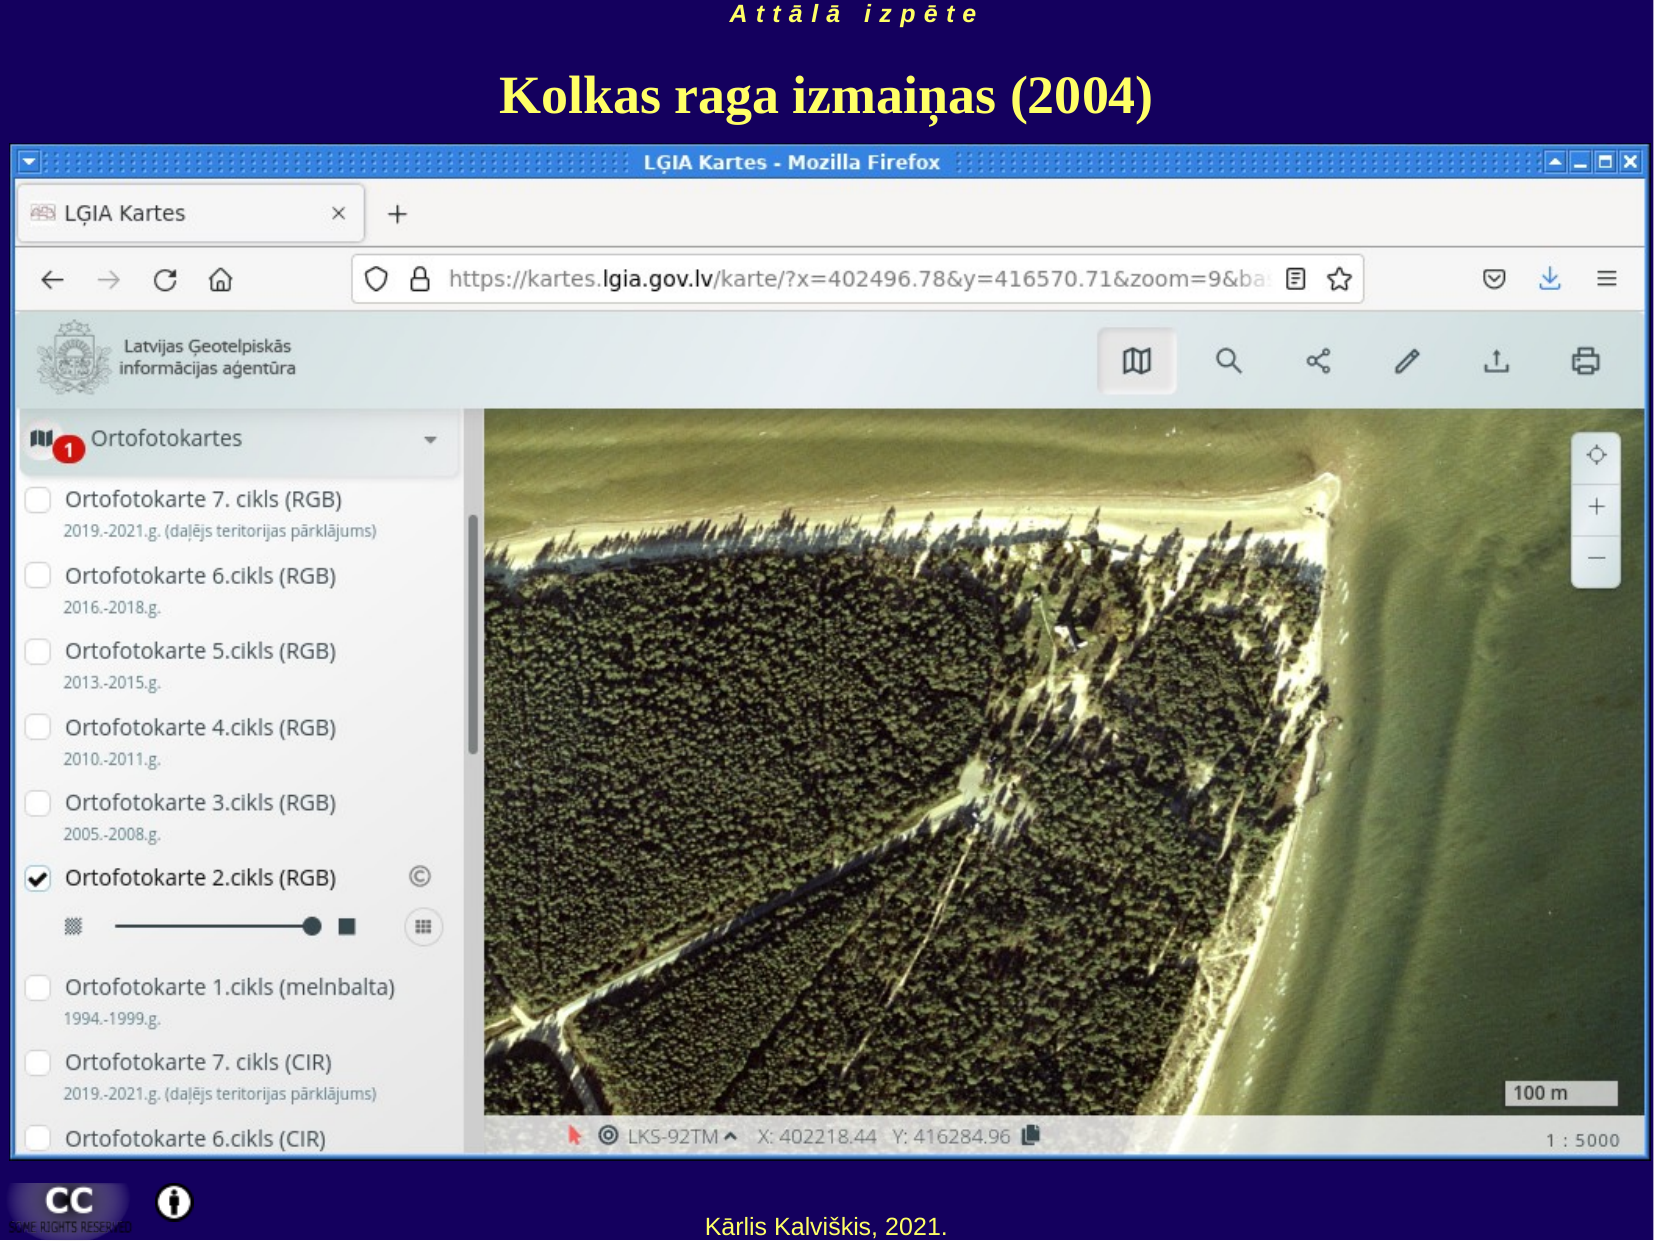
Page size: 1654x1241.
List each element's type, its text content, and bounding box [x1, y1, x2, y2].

picture [9, 143, 1651, 1161]
title Kolkas raga izmaiņas (2004) [120, 65, 1533, 143]
picture [155, 1183, 194, 1222]
picture [0, 1183, 141, 1241]
